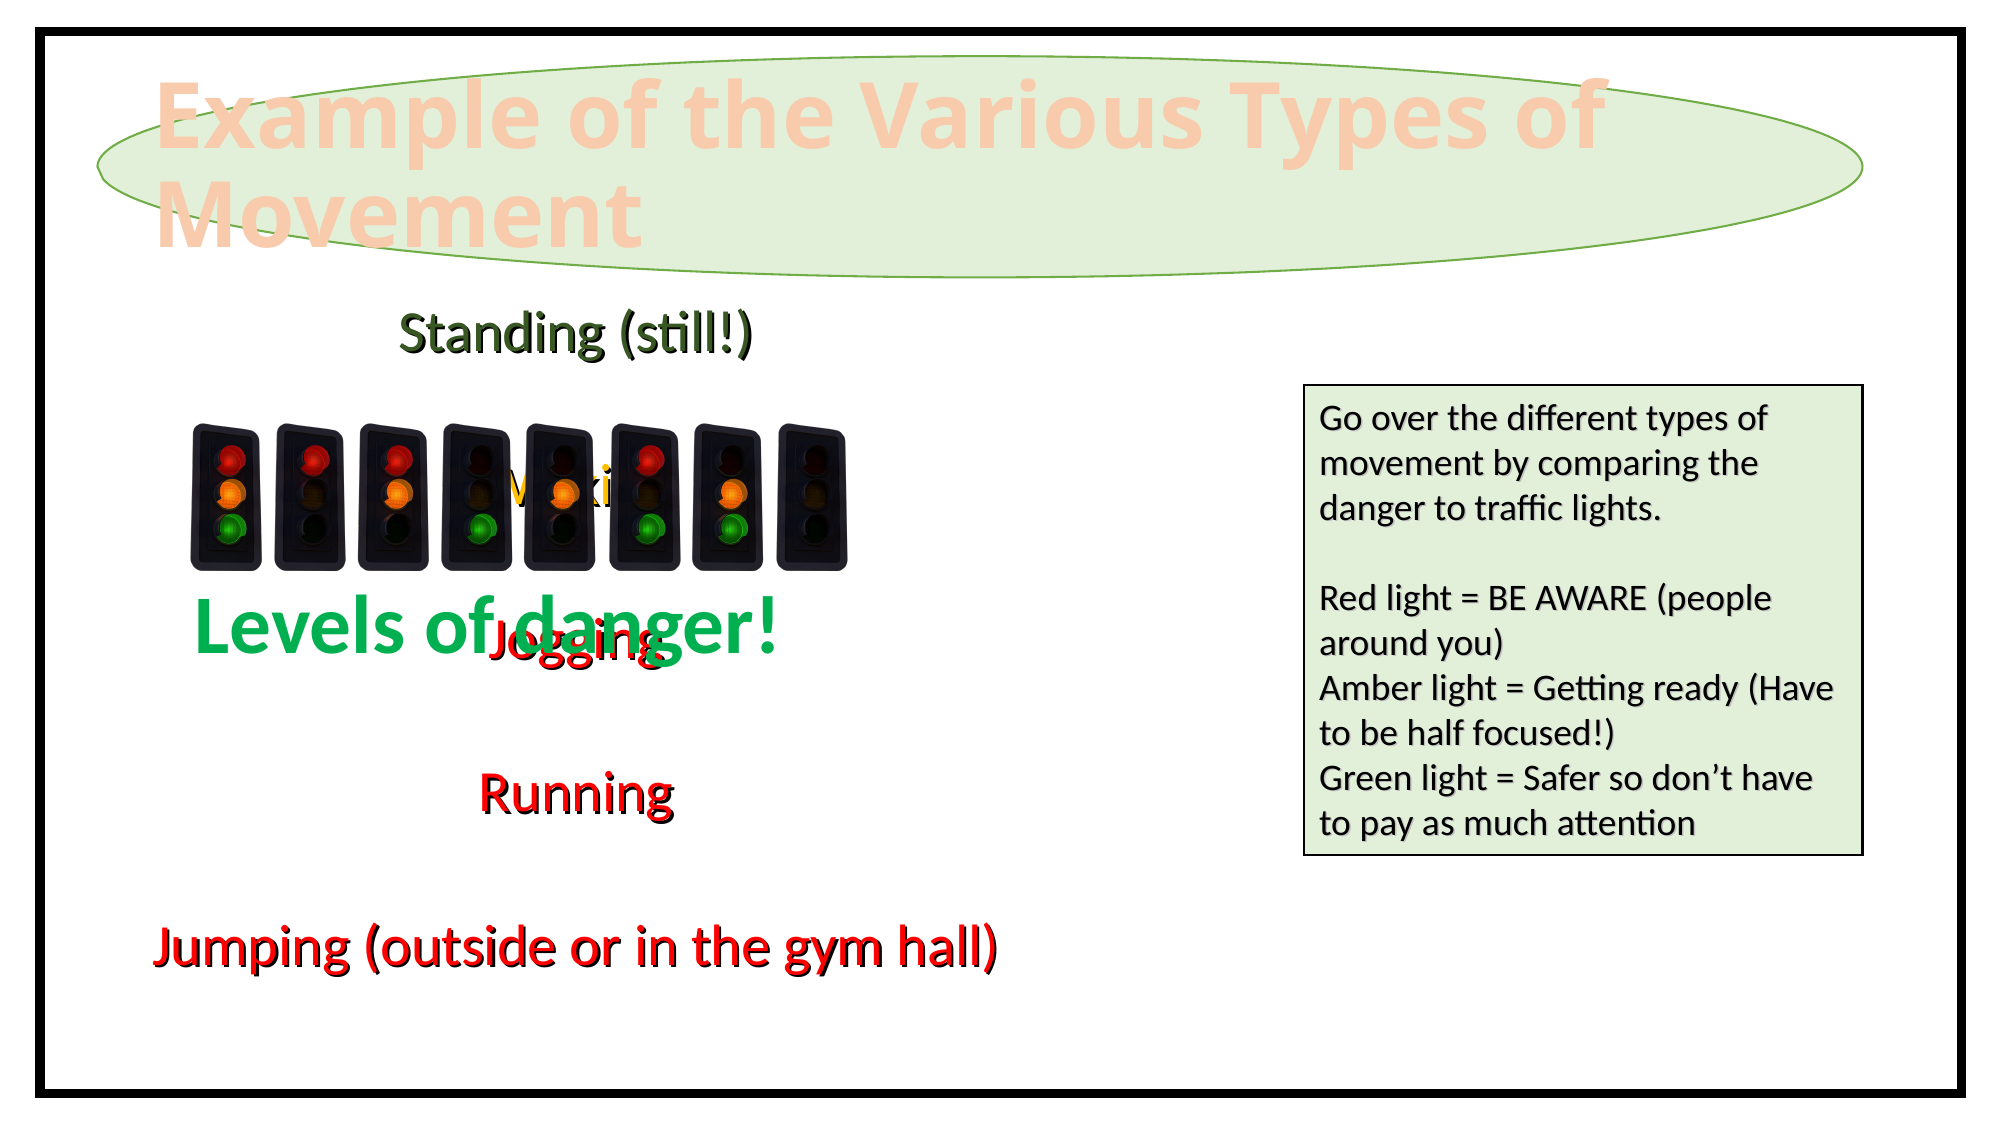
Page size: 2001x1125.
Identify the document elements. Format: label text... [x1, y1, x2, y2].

list Standing (still!) Walking Jogging Running Jumping (outside or in the gym hall) [137, 299, 1863, 1014]
text_box Levels of danger! [180, 563, 797, 678]
title Example of the Various Types of Movement [137, 59, 1863, 278]
picture [176, 400, 859, 594]
text_box [97, 134, 137, 200]
text_box Go over the different types of movement by comparing the danger to traffic lights. Red light = BE AWARE (people around you) Amber light = Getting ready (Have to be half focused!) Green light = Safer so don’t have to pay as much attention [1304, 385, 1863, 856]
